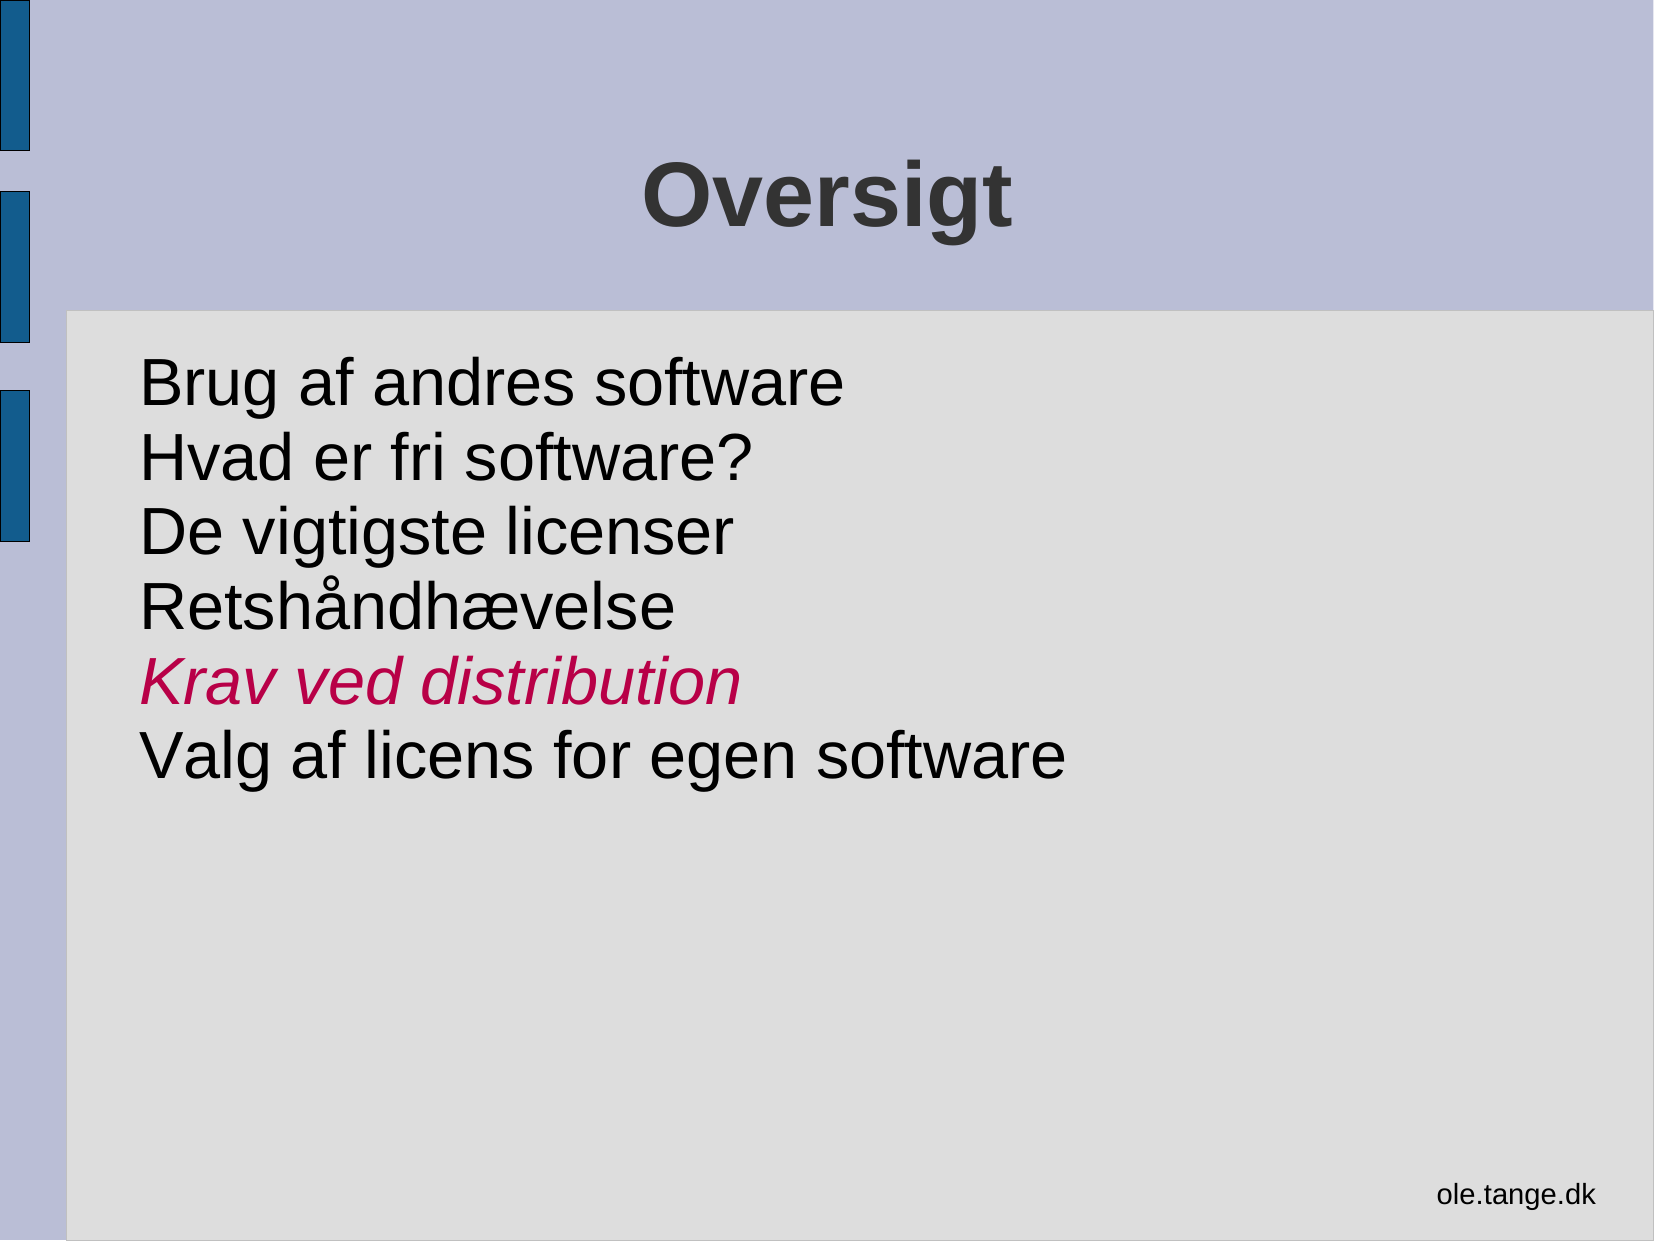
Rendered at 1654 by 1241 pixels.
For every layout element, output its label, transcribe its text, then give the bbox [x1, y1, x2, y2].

list Brug af andres software Hvad er fri software? De vigtigste licenser Retshåndhævelse Krav ved distribution Valg af licens for egen software [121, 344, 1534, 1127]
title Oversigt [121, 91, 1534, 299]
